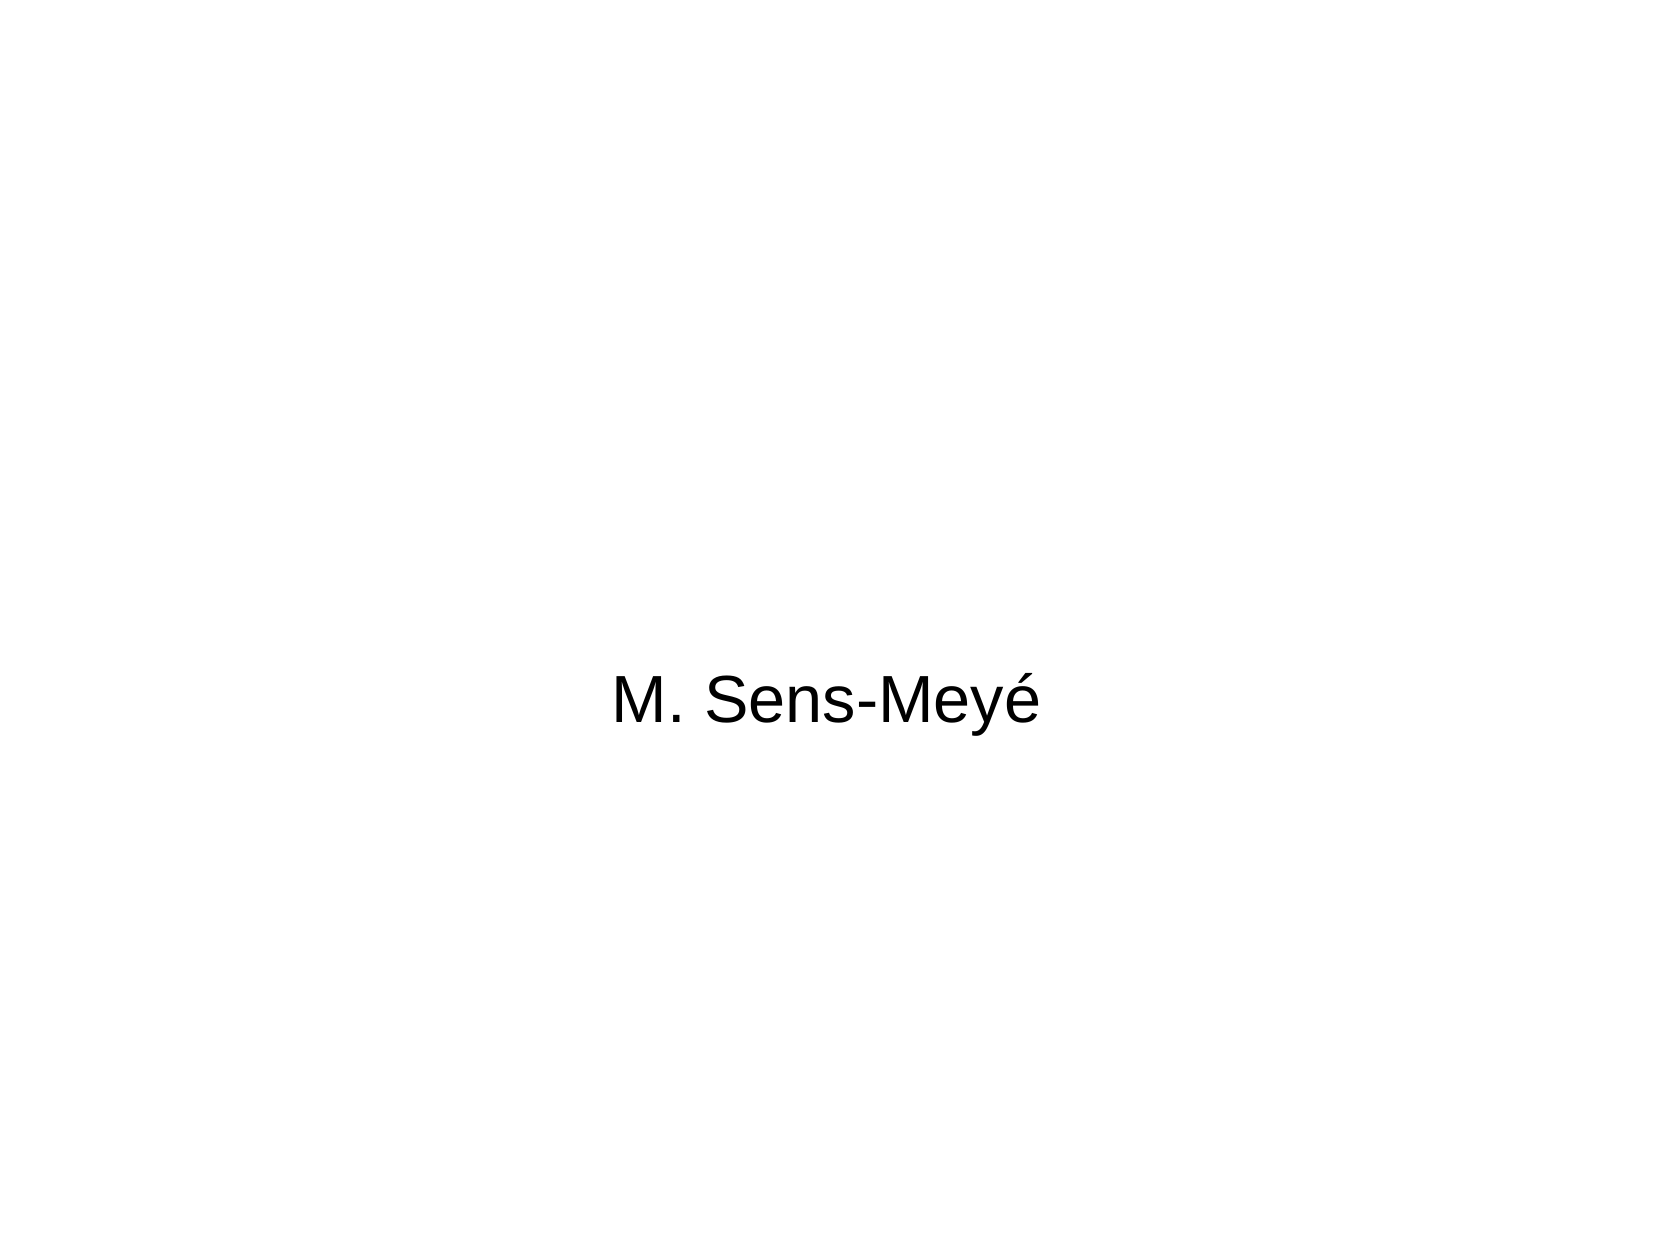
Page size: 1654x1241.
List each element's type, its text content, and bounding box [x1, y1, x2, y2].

subtitle M. Sens-Meyé [82, 297, 1571, 1102]
